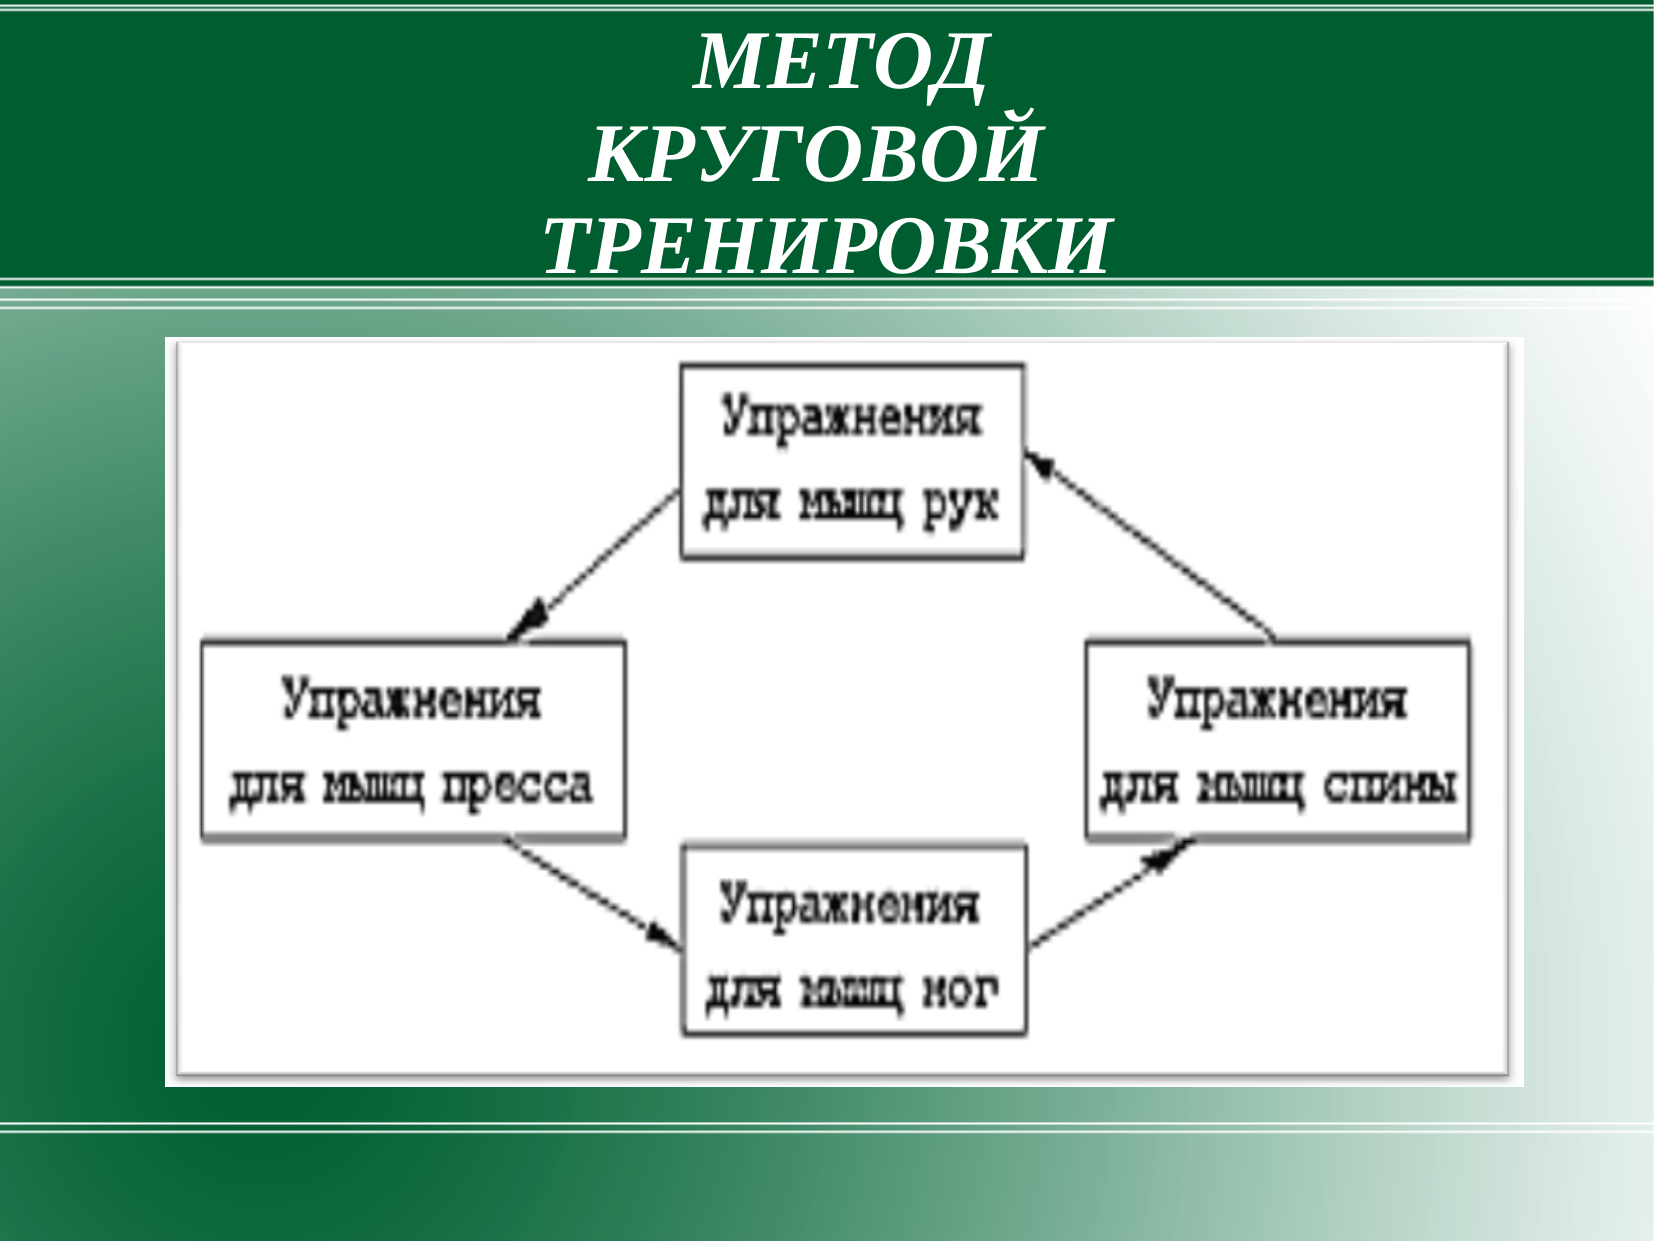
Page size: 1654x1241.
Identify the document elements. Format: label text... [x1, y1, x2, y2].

title МЕТОД КРУГОВОЙ ТРЕНИРОВКИ [82, 14, 1571, 292]
list [82, 337, 1571, 1142]
picture [0, 0, 1654, 1241]
